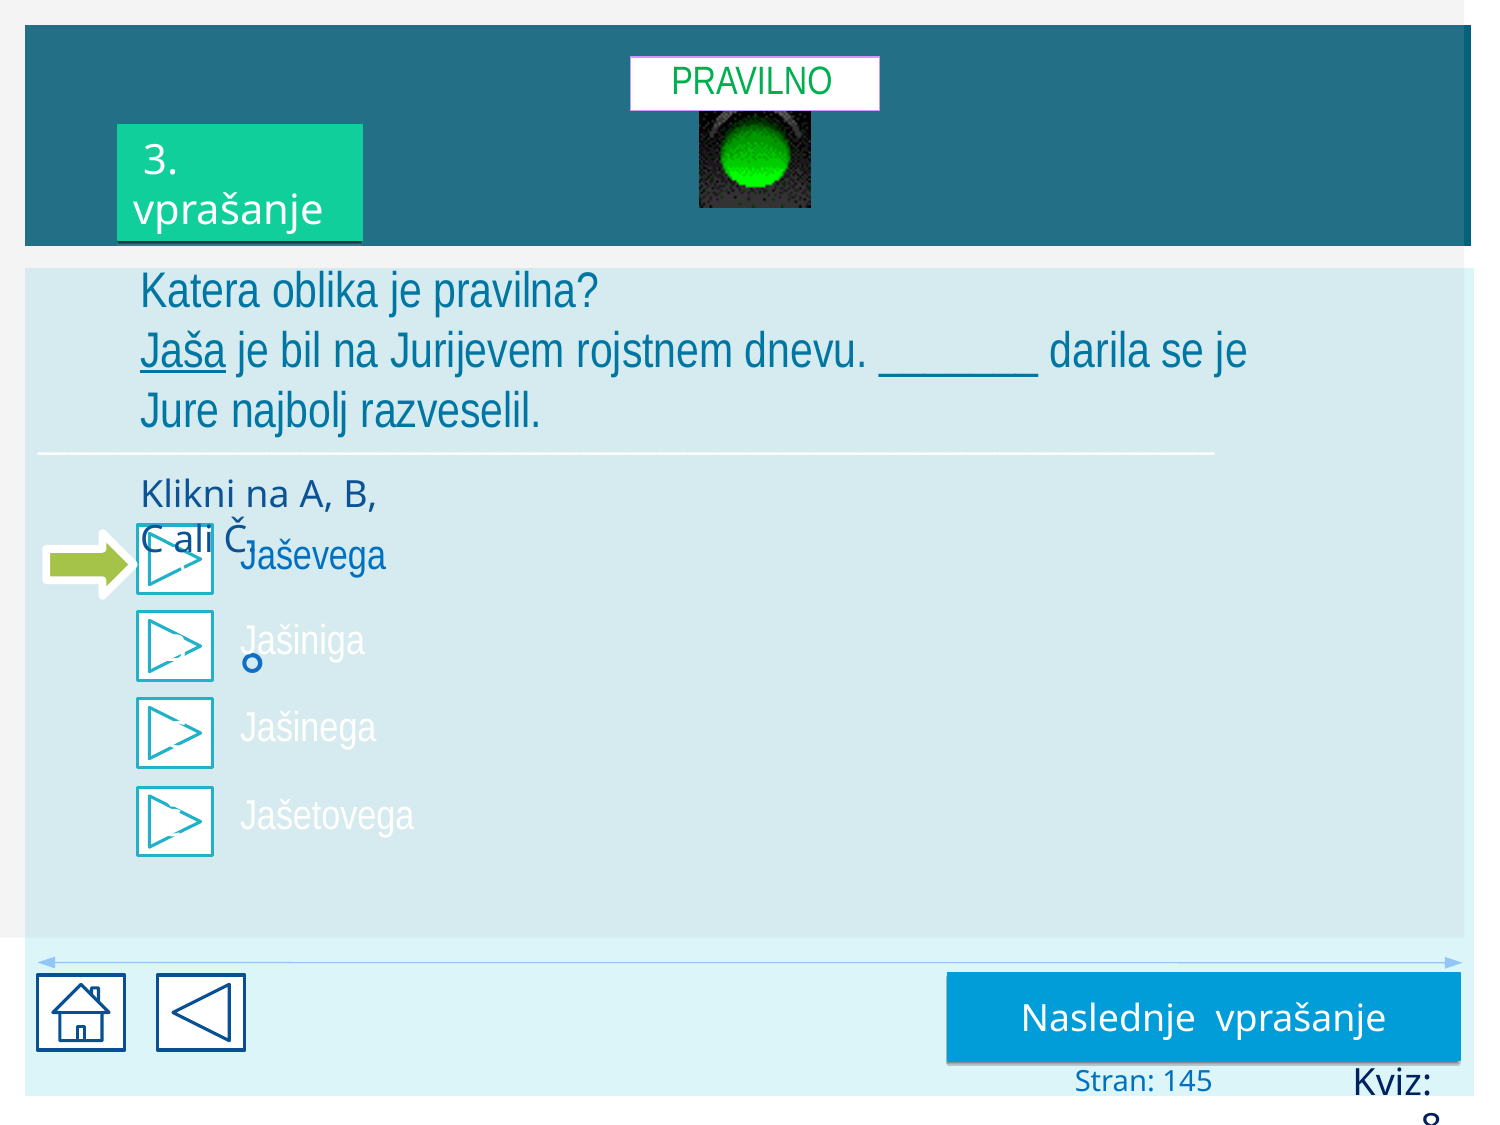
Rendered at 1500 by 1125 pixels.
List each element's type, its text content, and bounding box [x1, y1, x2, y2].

text_box 3. vprašanje [118, 125, 363, 191]
text_box C [137, 698, 213, 768]
picture [699, 111, 811, 208]
text_box Stran: 145 [975, 1055, 1313, 1106]
text_box Katera oblika je pravilna? Jaša je bil na Jurijevem rojstnem dnevu. _______ darila se je Jure najbolj razveselil. [125, 249, 1351, 404]
text_box B [137, 611, 213, 681]
text_box Kviz: 8 [1337, 1050, 1475, 1111]
text_box Jašetovega [225, 780, 1351, 846]
text_box Č. [137, 787, 213, 856]
text_box PRAVILNO [630, 56, 880, 111]
text_box Naslednje vprašanje [947, 972, 1461, 1061]
text_box Jašinega [225, 692, 1351, 759]
text_box Klikni na A, B, C ali Č. [125, 466, 413, 524]
text_box Jaševega [224, 519, 1350, 586]
text_box Jašiniga [225, 605, 1351, 671]
text_box ____________________________________________________________________________ [22, 404, 1488, 466]
text_box [37, 975, 125, 1051]
text_box [0, 0, 1465, 938]
text_box [157, 975, 245, 1051]
text_box A [137, 524, 213, 594]
